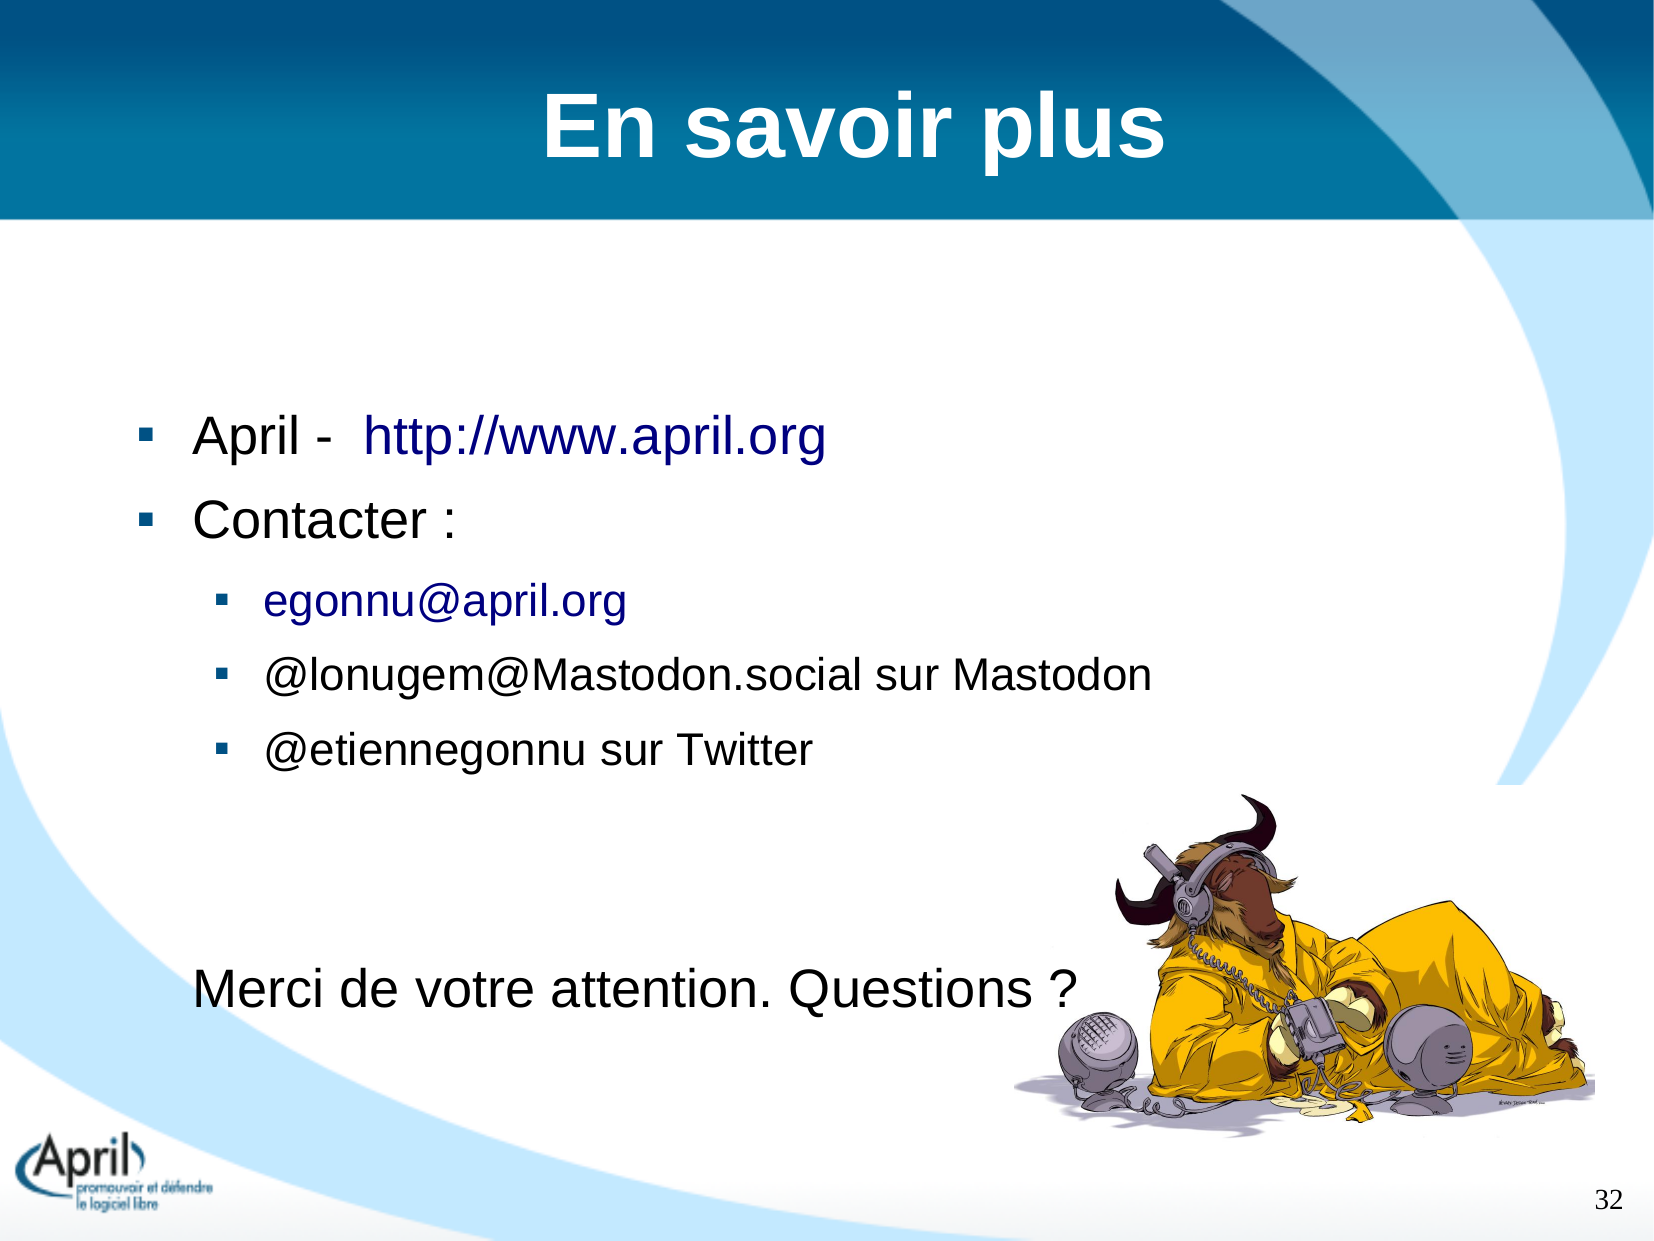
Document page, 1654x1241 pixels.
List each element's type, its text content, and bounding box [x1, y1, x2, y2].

title En savoir plus [118, 22, 1531, 230]
picture [0, 0, 1654, 1241]
list April - http://www.april.org Contacter : egonnu@april.org @lonugem@Mastodon.social sur Mastodon @etiennegonnu sur Twitter Merci de votre attention. Questions ? [121, 321, 1534, 1241]
